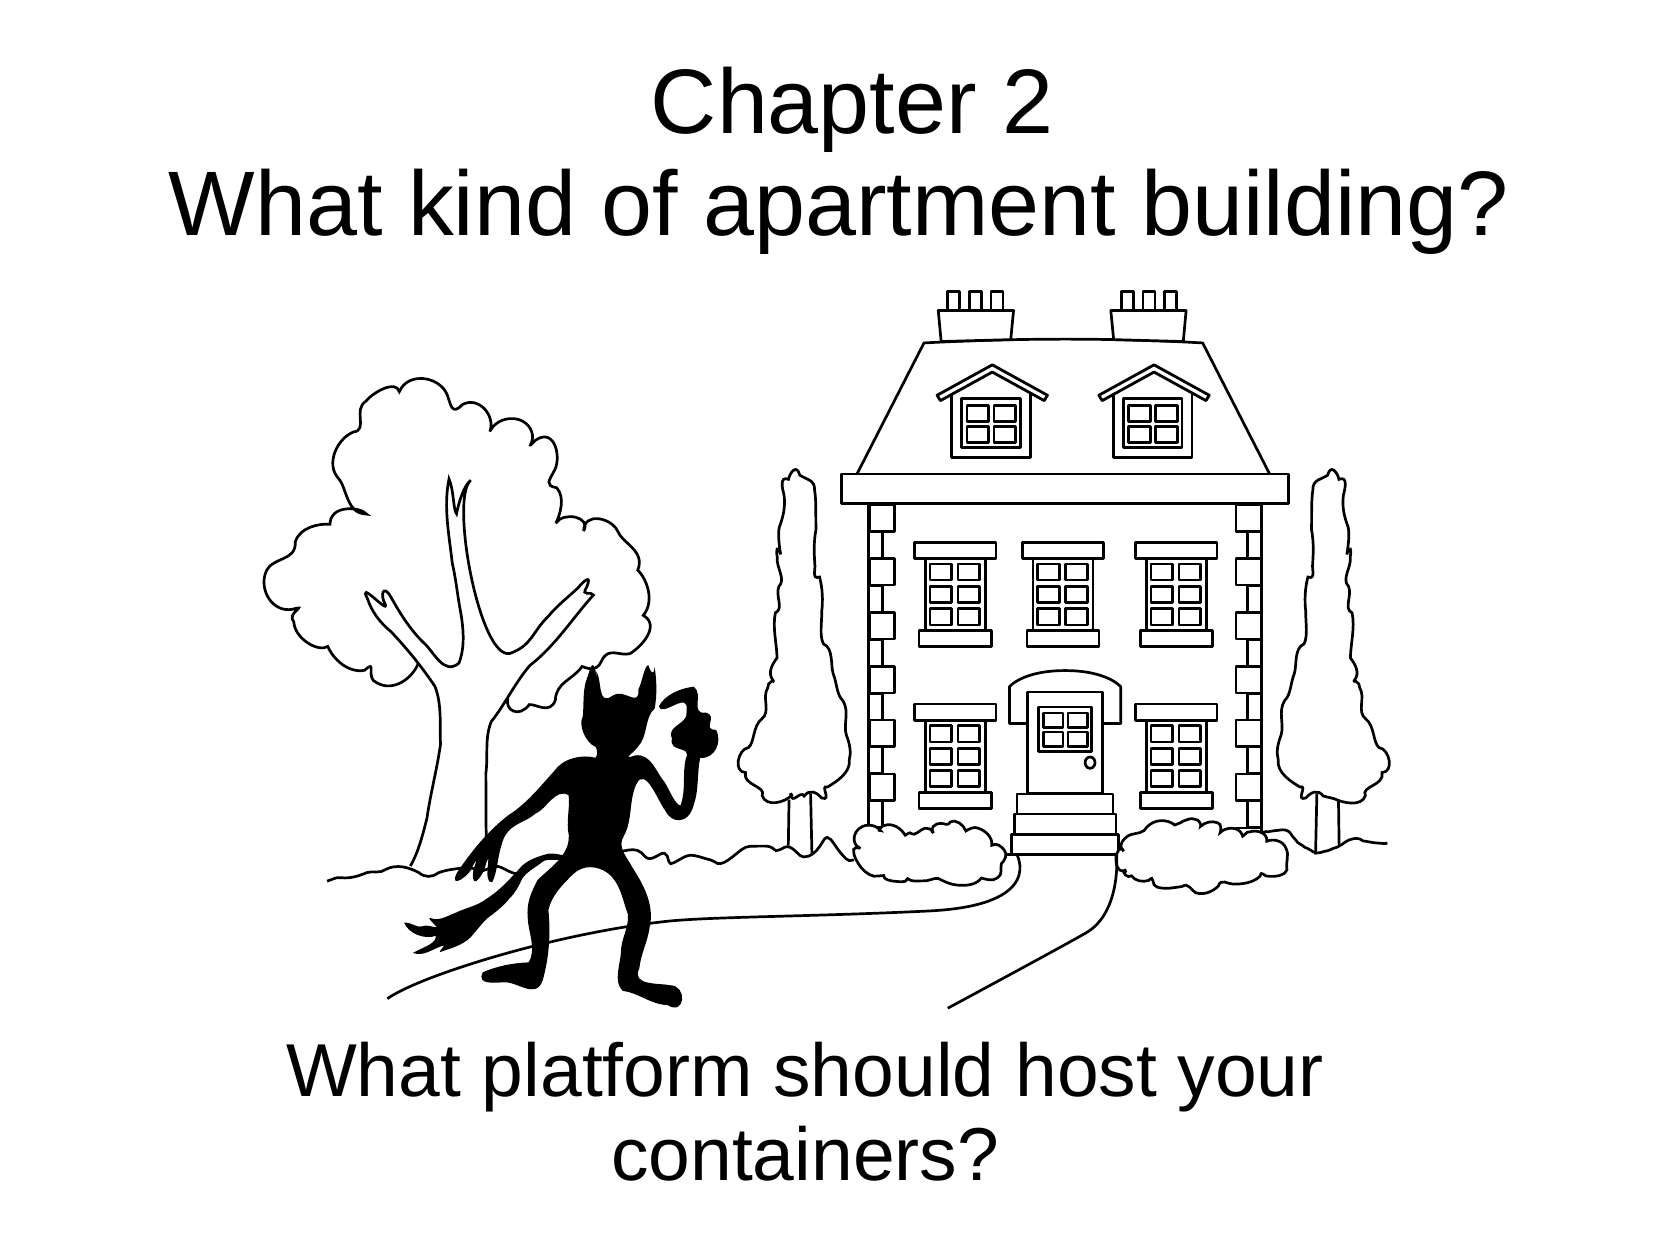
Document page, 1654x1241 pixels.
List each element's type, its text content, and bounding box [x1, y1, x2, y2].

picture [262, 290, 1391, 1009]
title Chapter 2 What kind of apartment building? [82, 49, 1571, 257]
text_box What platform should host your containers? [155, 1009, 1456, 1216]
